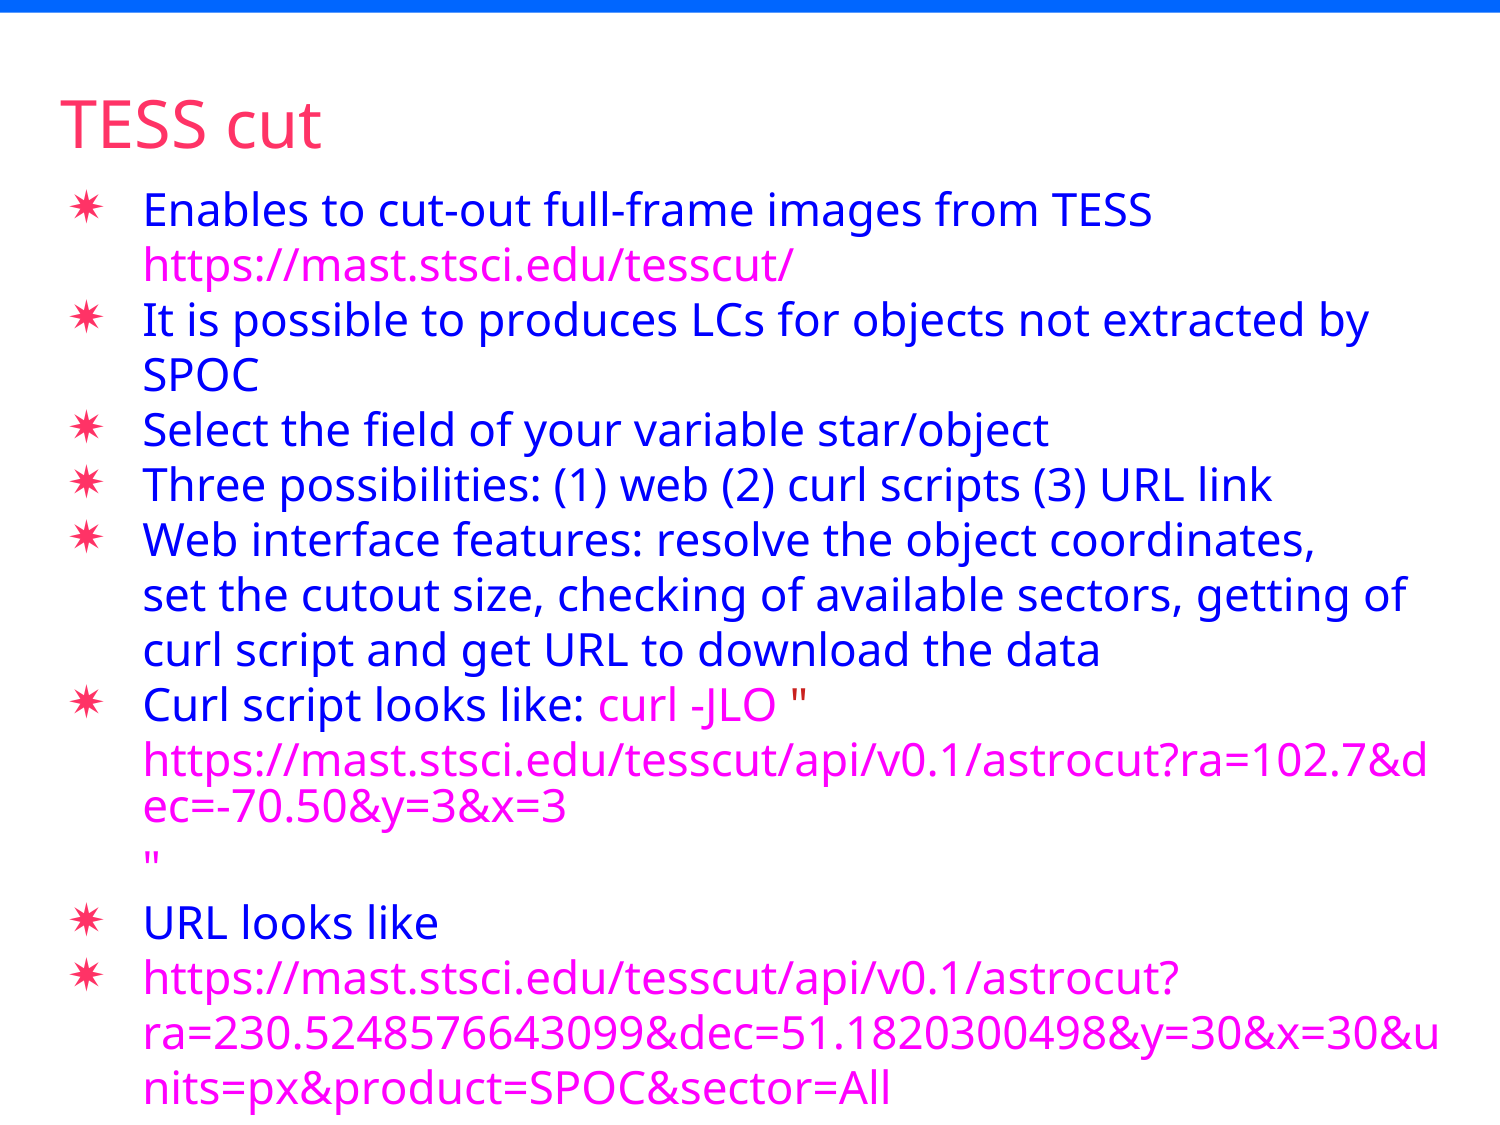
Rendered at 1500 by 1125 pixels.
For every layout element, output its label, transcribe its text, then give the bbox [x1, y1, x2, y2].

text_box Enables to cut-out full-frame images from TESS https://mast.stsci.edu/tesscut/ It is possible to produces LCs for objects not extracted by SPOC Select the field of your variable star/object Three possibilities: (1) web (2) curl scripts (3) URL link Web interface features: resolve the object coordinates, set the cutout size, checking of available sectors, getting of curl script and get URL to download the data Curl script looks like: curl -JLO "https://mast.stsci.edu/tesscut/api/v0.1/astrocut?ra=102.7&dec=-70.50&y=3&x=3" URL looks like https://mast.stsci.edu/tesscut/api/v0.1/astrocut?ra=230.5248576643099&dec=51.1820300498&y=30&x=30&units=px&product=SPOC&sector=All [52, 173, 1463, 1069]
text_box TESS cut [45, 75, 901, 188]
